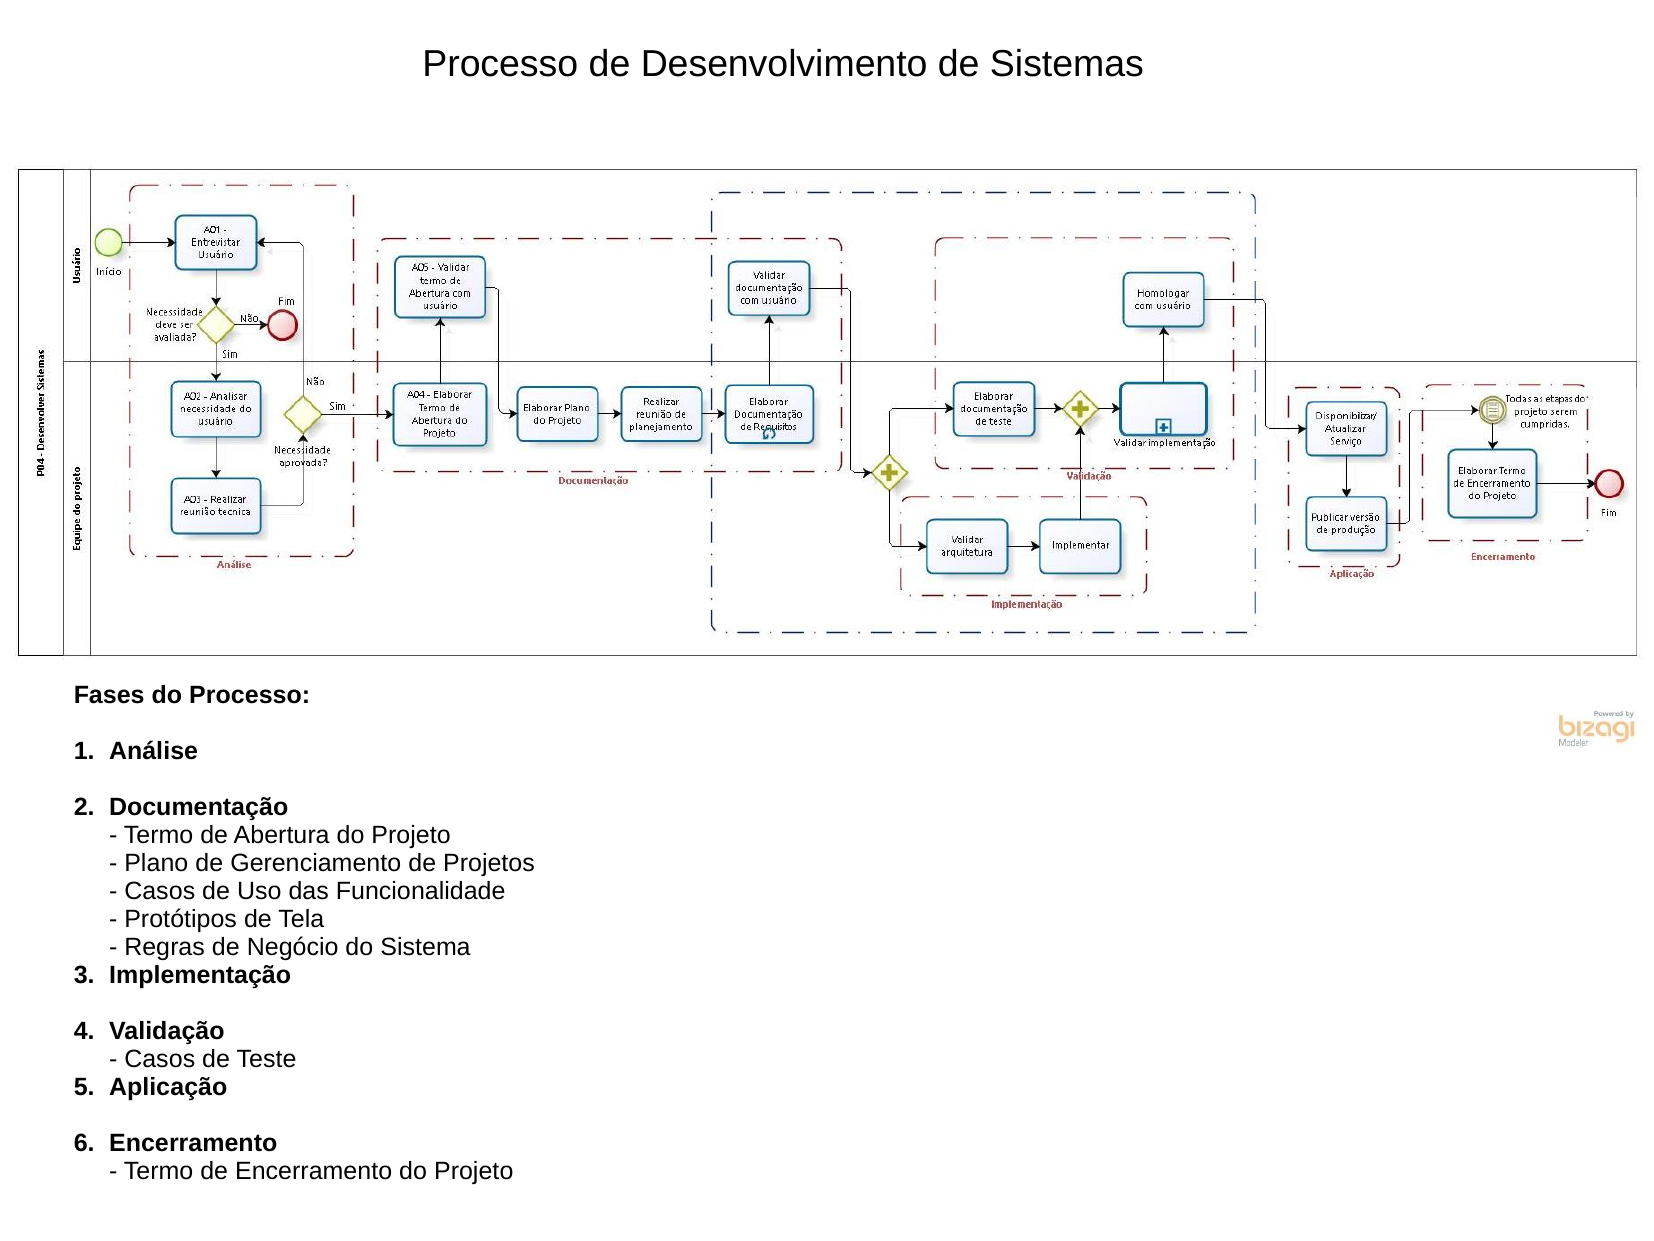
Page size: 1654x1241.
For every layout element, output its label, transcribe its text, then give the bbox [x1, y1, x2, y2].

picture [0, 151, 1654, 756]
text_box Fases do Processo: Análise Documentação - Termo de Abertura do Projeto - Plano de Gerenciamento de Projetos - Casos de Uso das Funcionalidade - Protótipos de Tela - Regras de Negócio do Sistema Implementação Validação - Casos de Teste Aplicação Encerramento - Termo de Encerramento do Projeto [59, 673, 839, 1220]
text_box Processo de Desenvolvimento de Sistemas [407, 35, 1159, 93]
